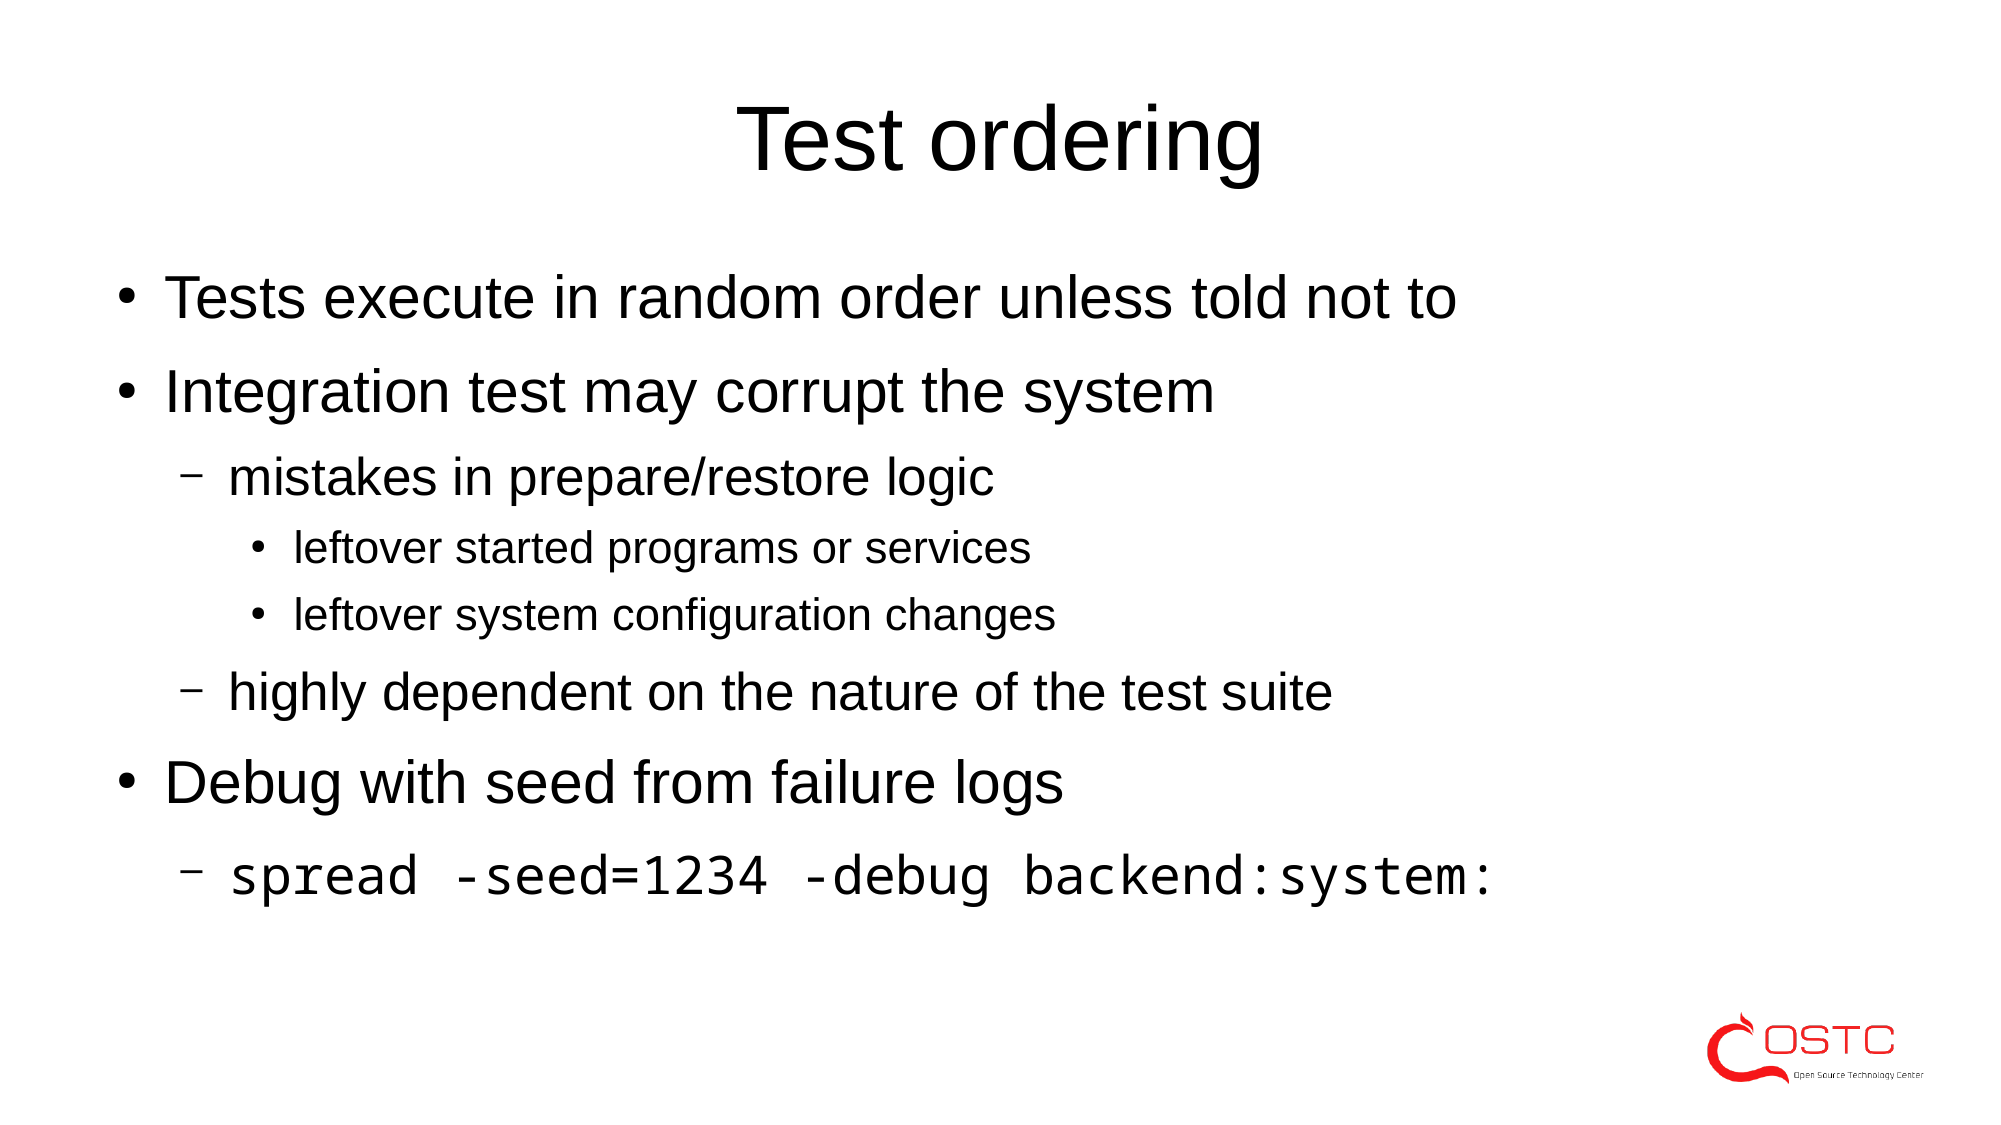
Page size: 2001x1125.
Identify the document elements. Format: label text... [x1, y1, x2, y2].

list Tests execute in random order unless told not to Integration test may corrupt the system mistakes in prepare/restore logic leftover started programs or services leftover system configuration changes highly dependent on the nature of the test suite Debug with seed from failure logs spread -seed=1234 -debug backend:system: [100, 263, 1901, 916]
picture [1643, 933, 2001, 1125]
title Test ordering [100, 44, 1901, 233]
